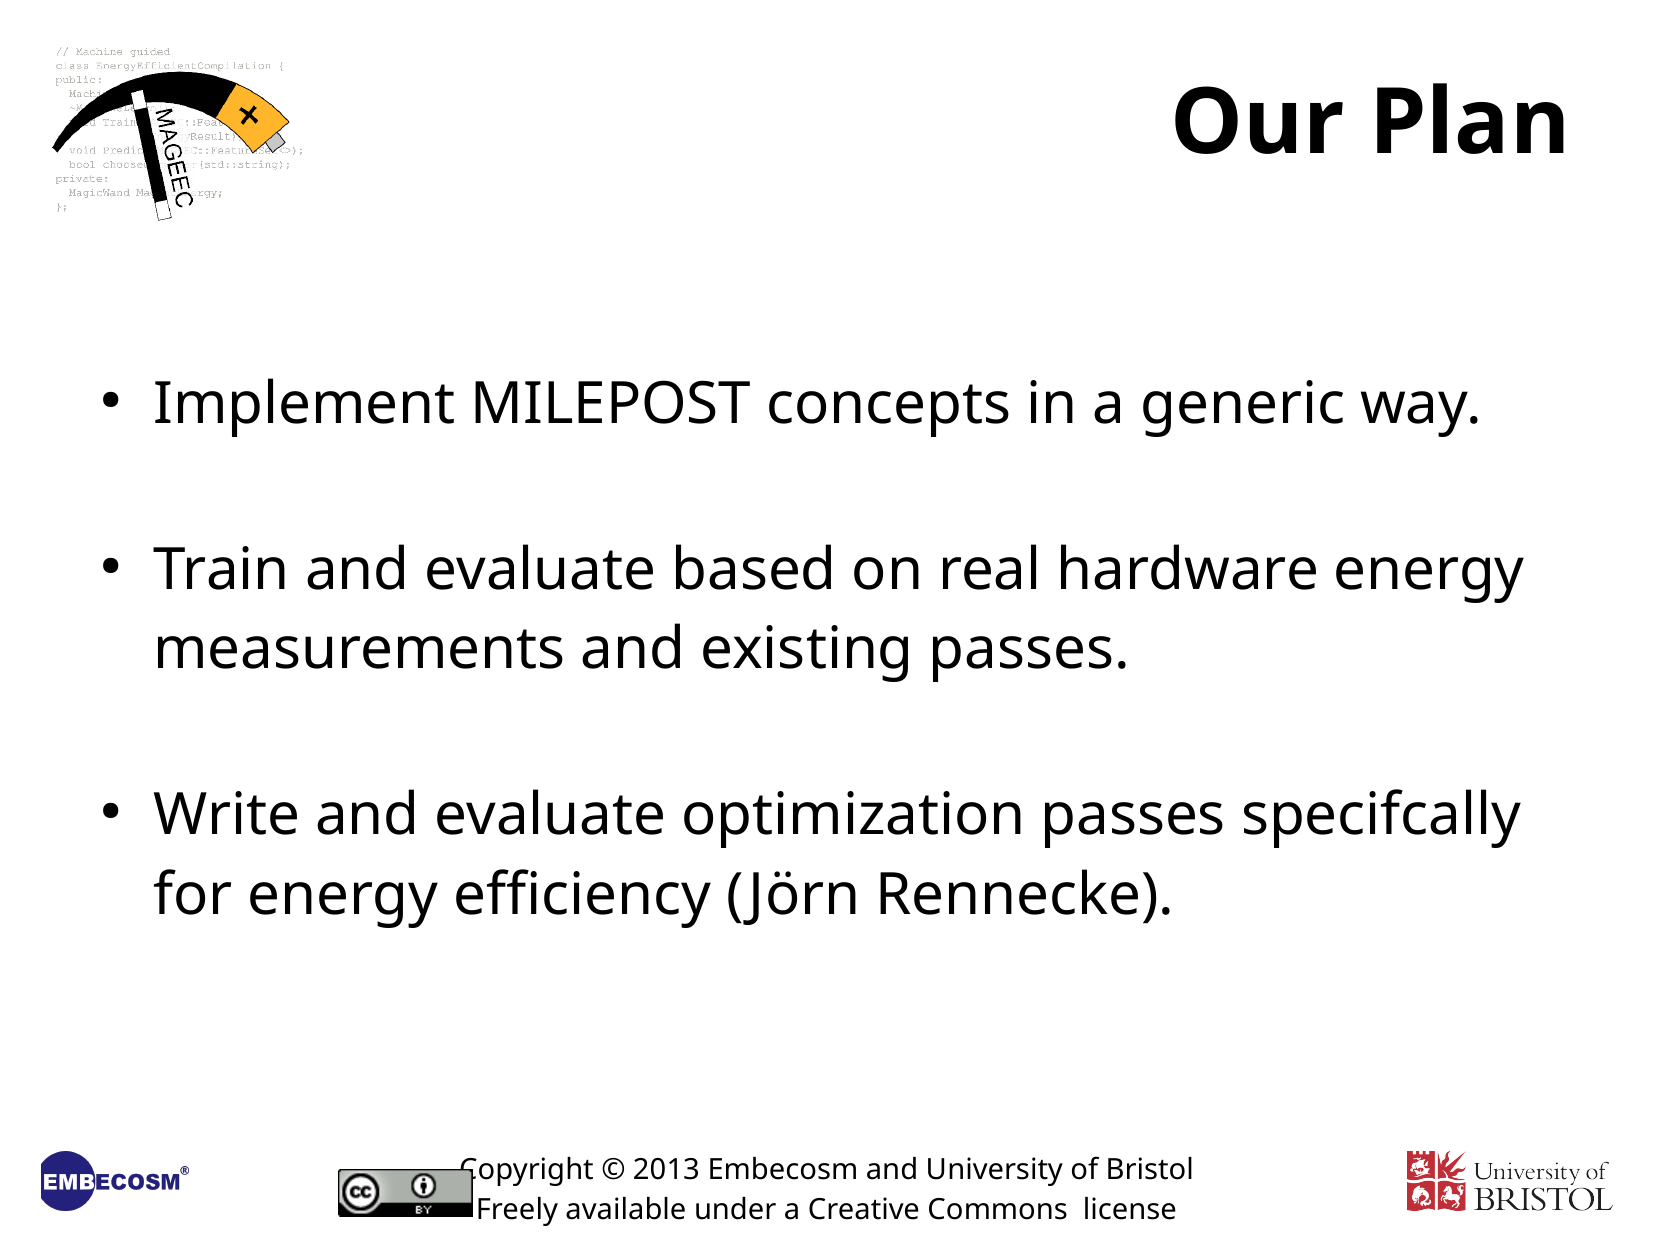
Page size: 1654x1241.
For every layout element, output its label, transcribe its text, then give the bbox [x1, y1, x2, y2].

title Our Plan [326, 32, 1571, 205]
list Implement MILEPOST concepts in a generic way. Train and evaluate based on real hardware energy measurements and existing passes. Write and evaluate optimization passes specifcally for energy efficiency (Jörn Rennecke). [82, 261, 1571, 1089]
picture [52, 47, 302, 225]
picture [1407, 1151, 1613, 1211]
picture [338, 1169, 473, 1217]
picture [41, 1151, 189, 1211]
